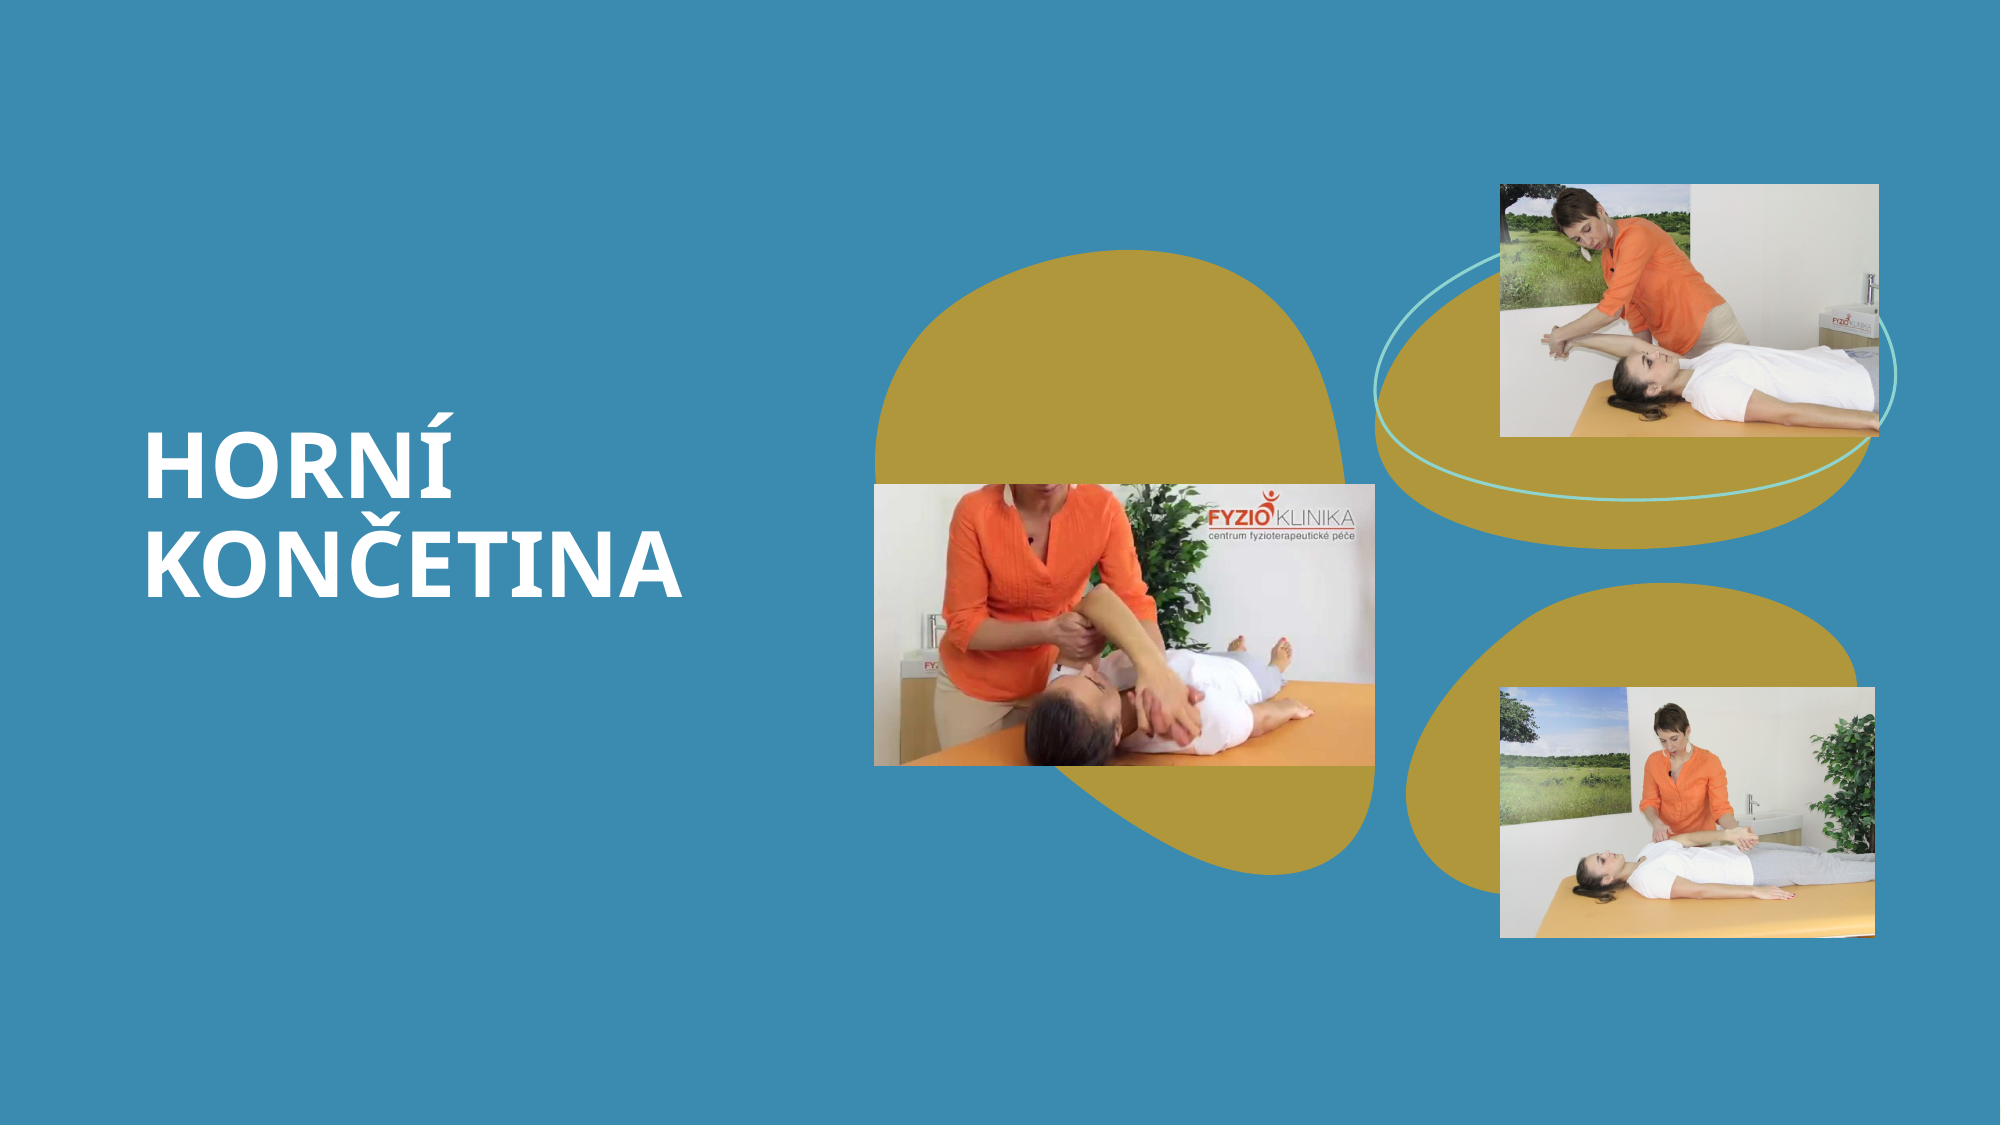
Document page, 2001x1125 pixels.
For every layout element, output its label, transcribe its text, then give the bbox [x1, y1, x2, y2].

picture [1500, 185, 1879, 437]
picture [874, 484, 1375, 766]
title HORNÍ KONČETINA [125, 249, 857, 625]
picture [1500, 687, 1875, 938]
text_box [0, 0, 2000, 1125]
